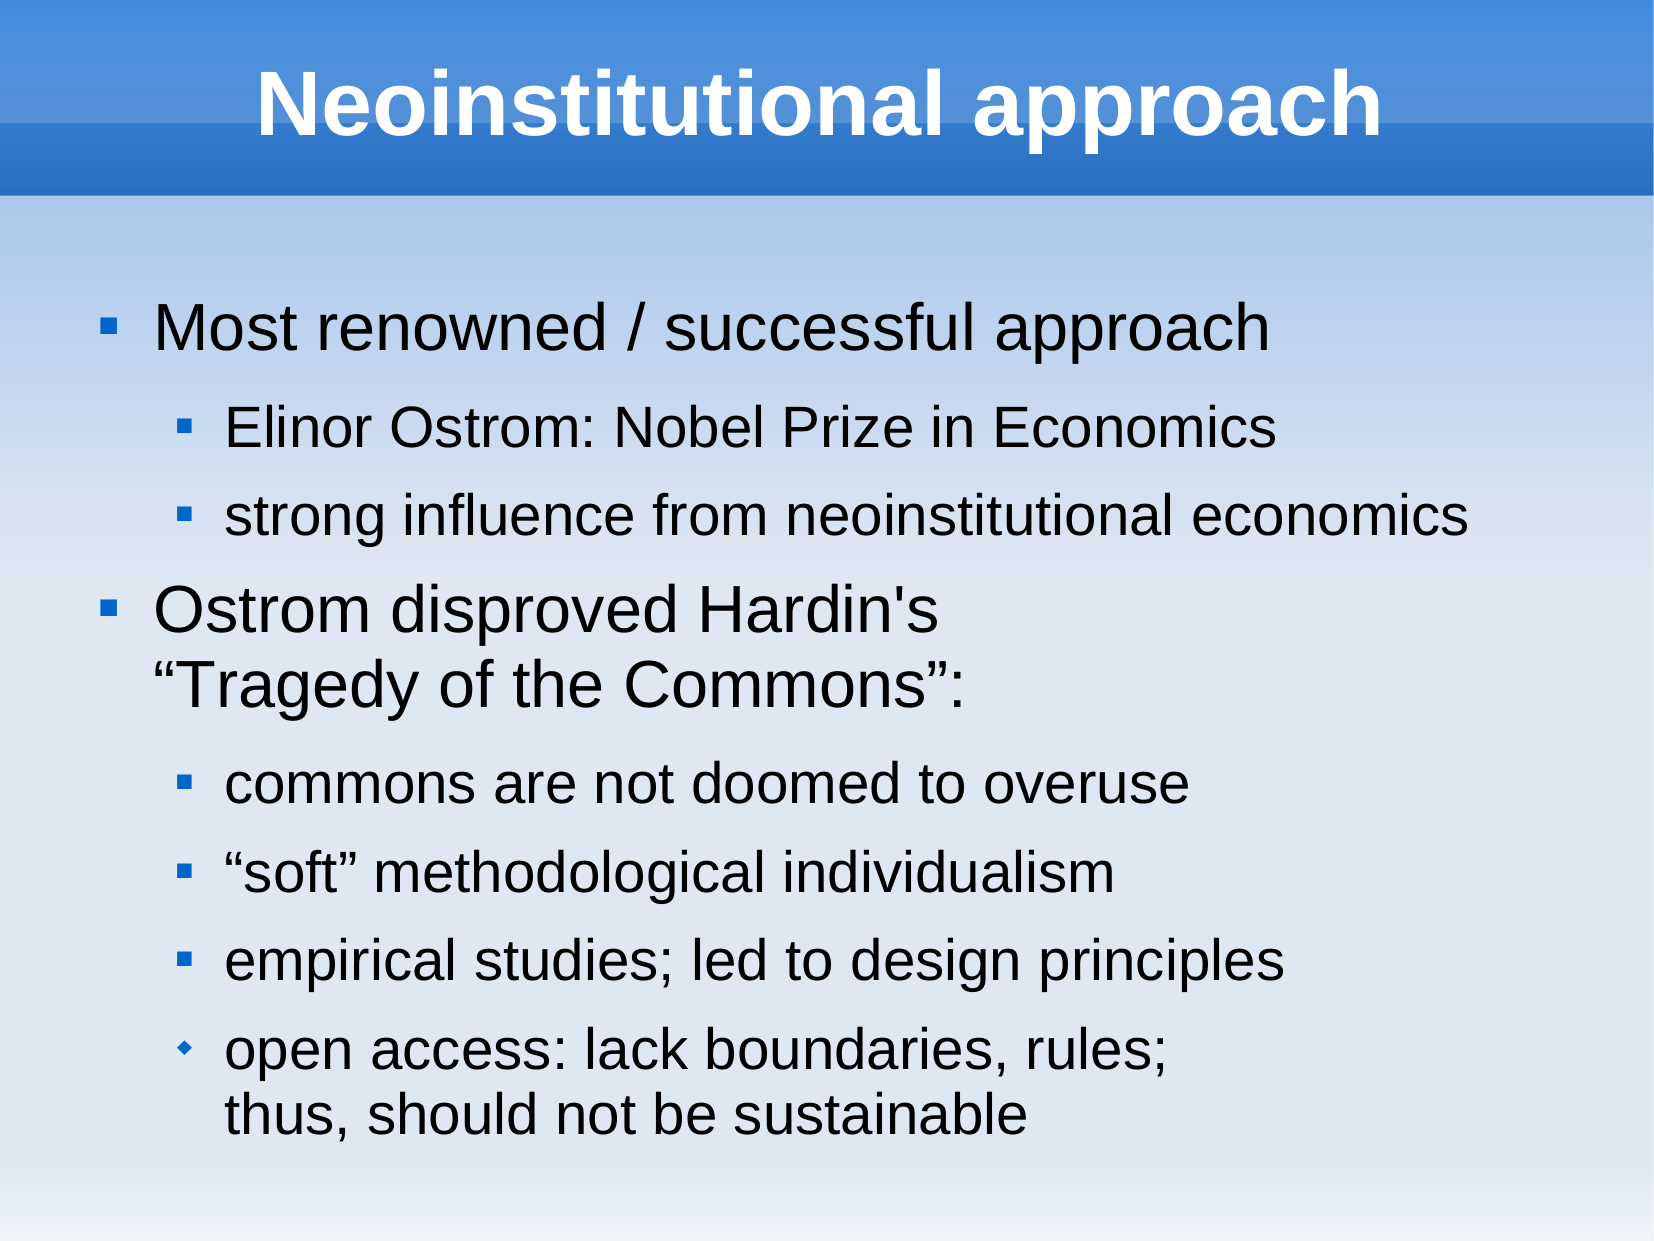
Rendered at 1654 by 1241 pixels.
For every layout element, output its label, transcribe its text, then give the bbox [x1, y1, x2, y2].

picture [0, 0, 1654, 1241]
title Neoinstitutional approach [76, 0, 1565, 208]
list Most renowned / successful approach Elinor Ostrom: Nobel Prize in Economics strong influence from neoinstitutional economics Ostrom disproved Hardin's “Tragedy of the Commons”: commons are not doomed to overuse “soft” methodological individualism empirical studies; led to design principles open access: lack boundaries, rules; thus, should not be sustainable [82, 290, 1571, 1147]
